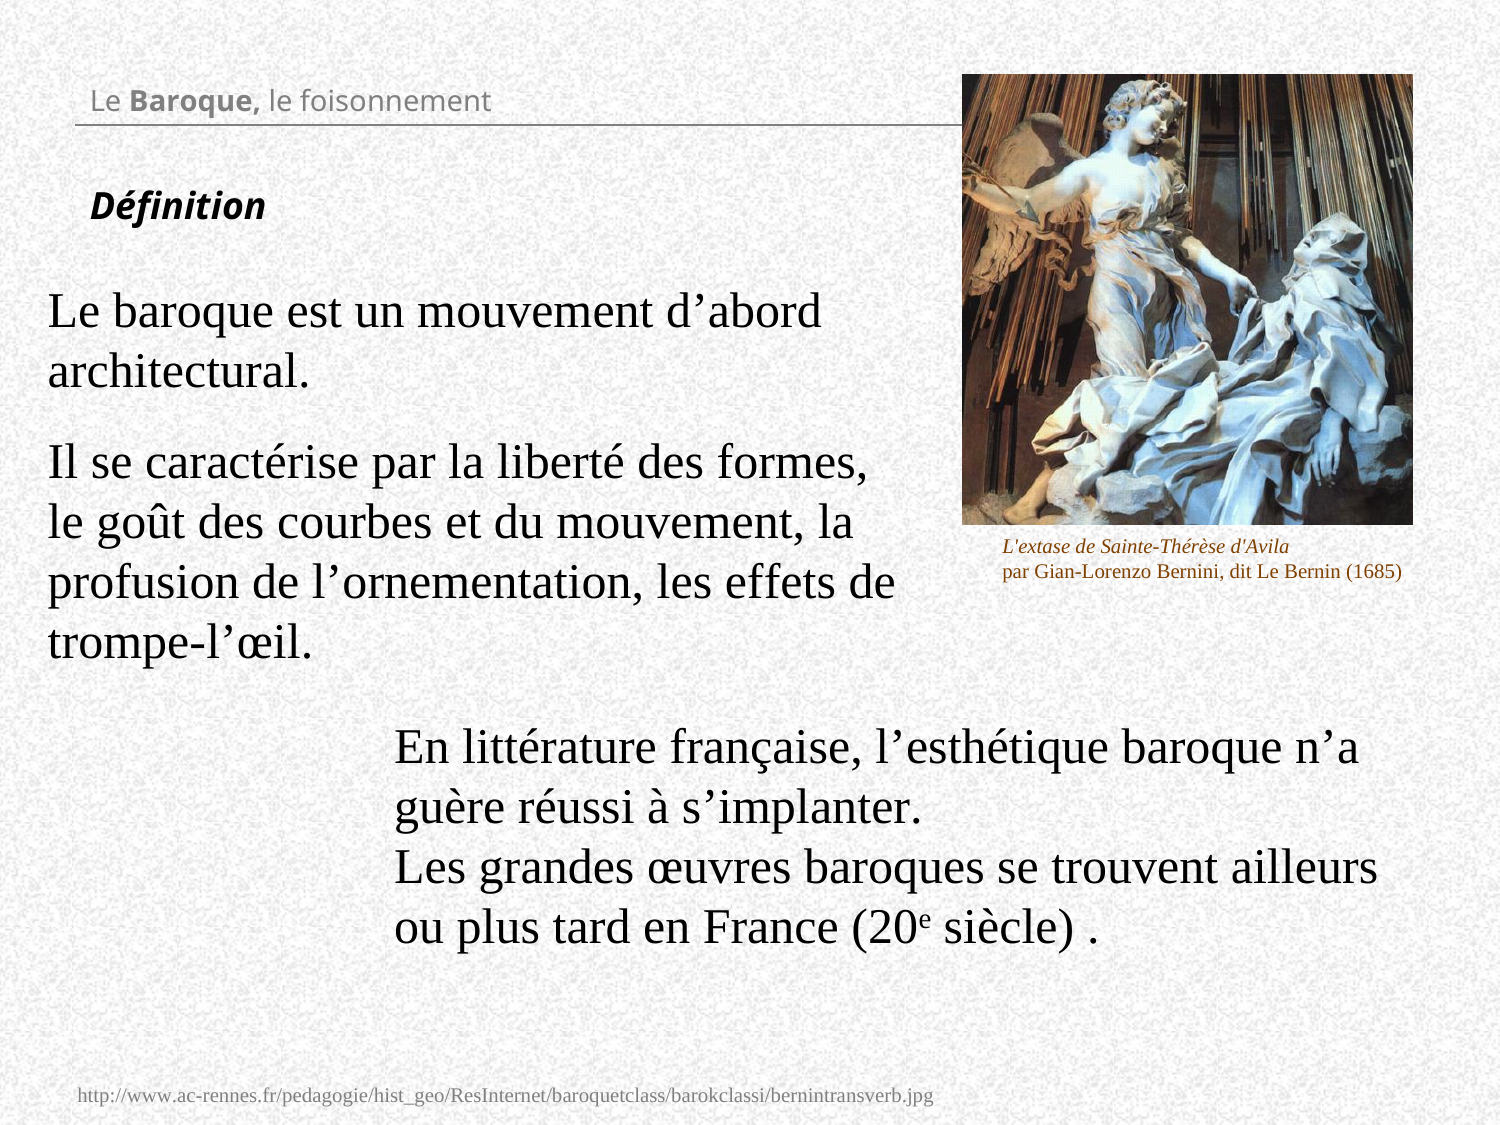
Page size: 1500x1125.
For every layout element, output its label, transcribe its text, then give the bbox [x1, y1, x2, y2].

text_box http://www.ac-rennes.fr/pedagogie/hist_geo/ResInternet/baroquetclass/barokclassi/bernintransverb.jpg [62, 1073, 1063, 1115]
text_box Le baroque est un mouvement d’abord architectural. Il se caractérise par la liberté des formes, le goût des courbes et du mouvement, la profusion de l’ornementation, les effets de trompe-l’œil. [33, 269, 933, 677]
picture [0, 0, 1500, 1125]
text_box L'extase de Sainte-Thérèse d'Avila par Gian-Lorenzo Bernini, dit Le Bernin (1685) [987, 524, 1450, 591]
text_box Définition [75, 174, 313, 236]
text_box En littérature française, l’esthétique baroque n’a guère réussi à s’implanter. Les grandes œuvres baroques se trouvent ailleurs ou plus tard en France (20e siècle) . [379, 705, 1438, 962]
text_box Le Baroque, le foisonnement [74, 74, 962, 126]
